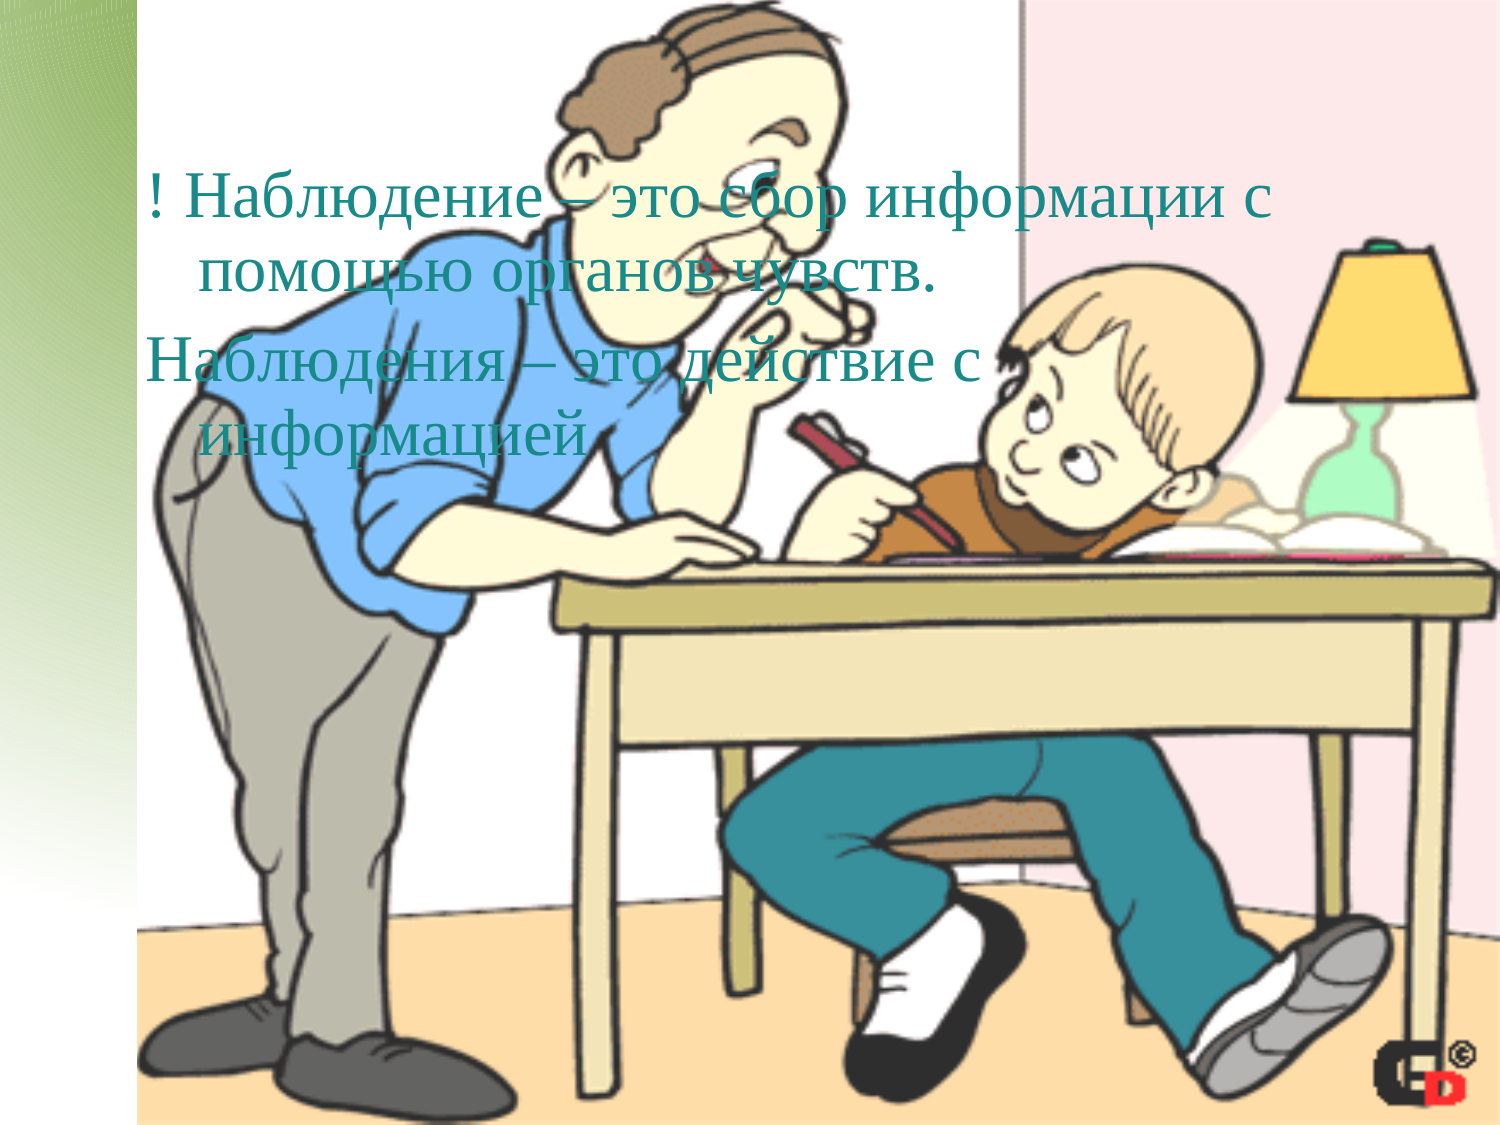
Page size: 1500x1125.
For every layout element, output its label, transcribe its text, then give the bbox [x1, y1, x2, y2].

picture [137, 0, 1500, 1125]
list ! Наблюдение – это сбор информации с помощью органов чувств. Наблюдения – это действие с информацией [112, 149, 1388, 826]
